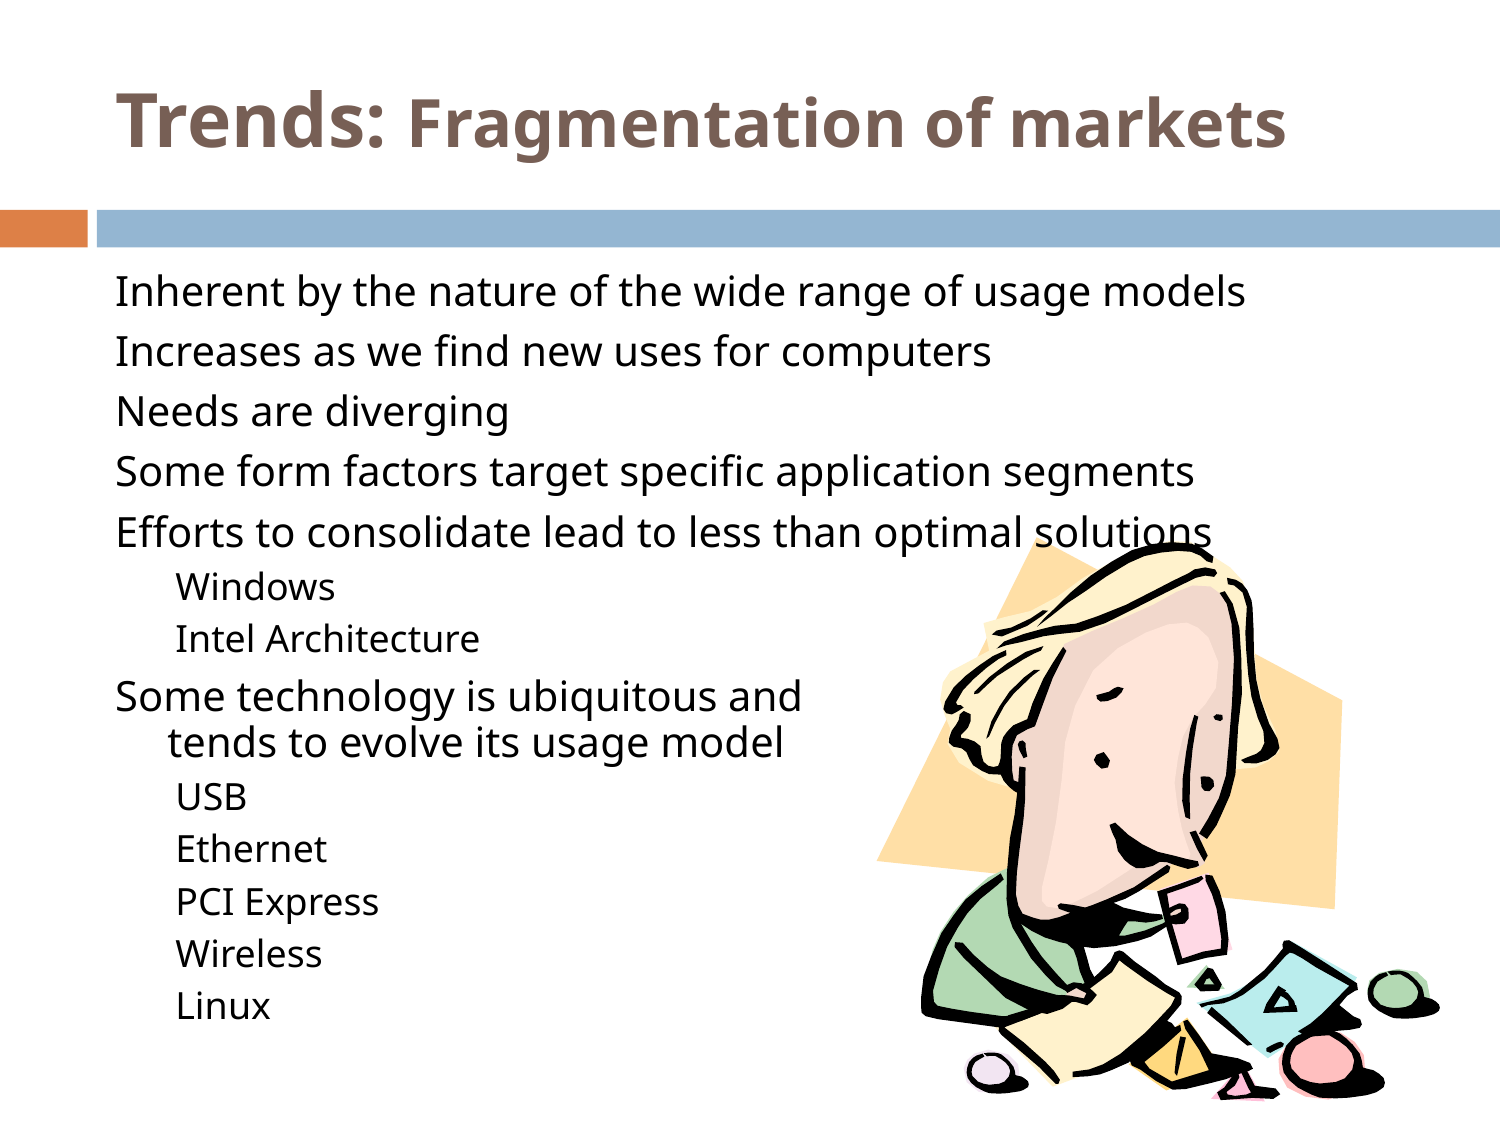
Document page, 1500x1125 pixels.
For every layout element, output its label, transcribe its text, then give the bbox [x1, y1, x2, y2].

picture [876, 537, 1445, 1107]
list Inherent by the nature of the wide range of usage models Increases as we find new uses for computers Needs are diverging Some form factors target specific application segments Efforts to consolidate lead to less than optimal solutions Windows Intel Architecture Some technology is ubiquitous and tends to evolve its usage model USB Ethernet PCI Express Wireless Linux [100, 262, 1438, 1001]
title Trends: Fragmentation of markets [100, 37, 1438, 201]
